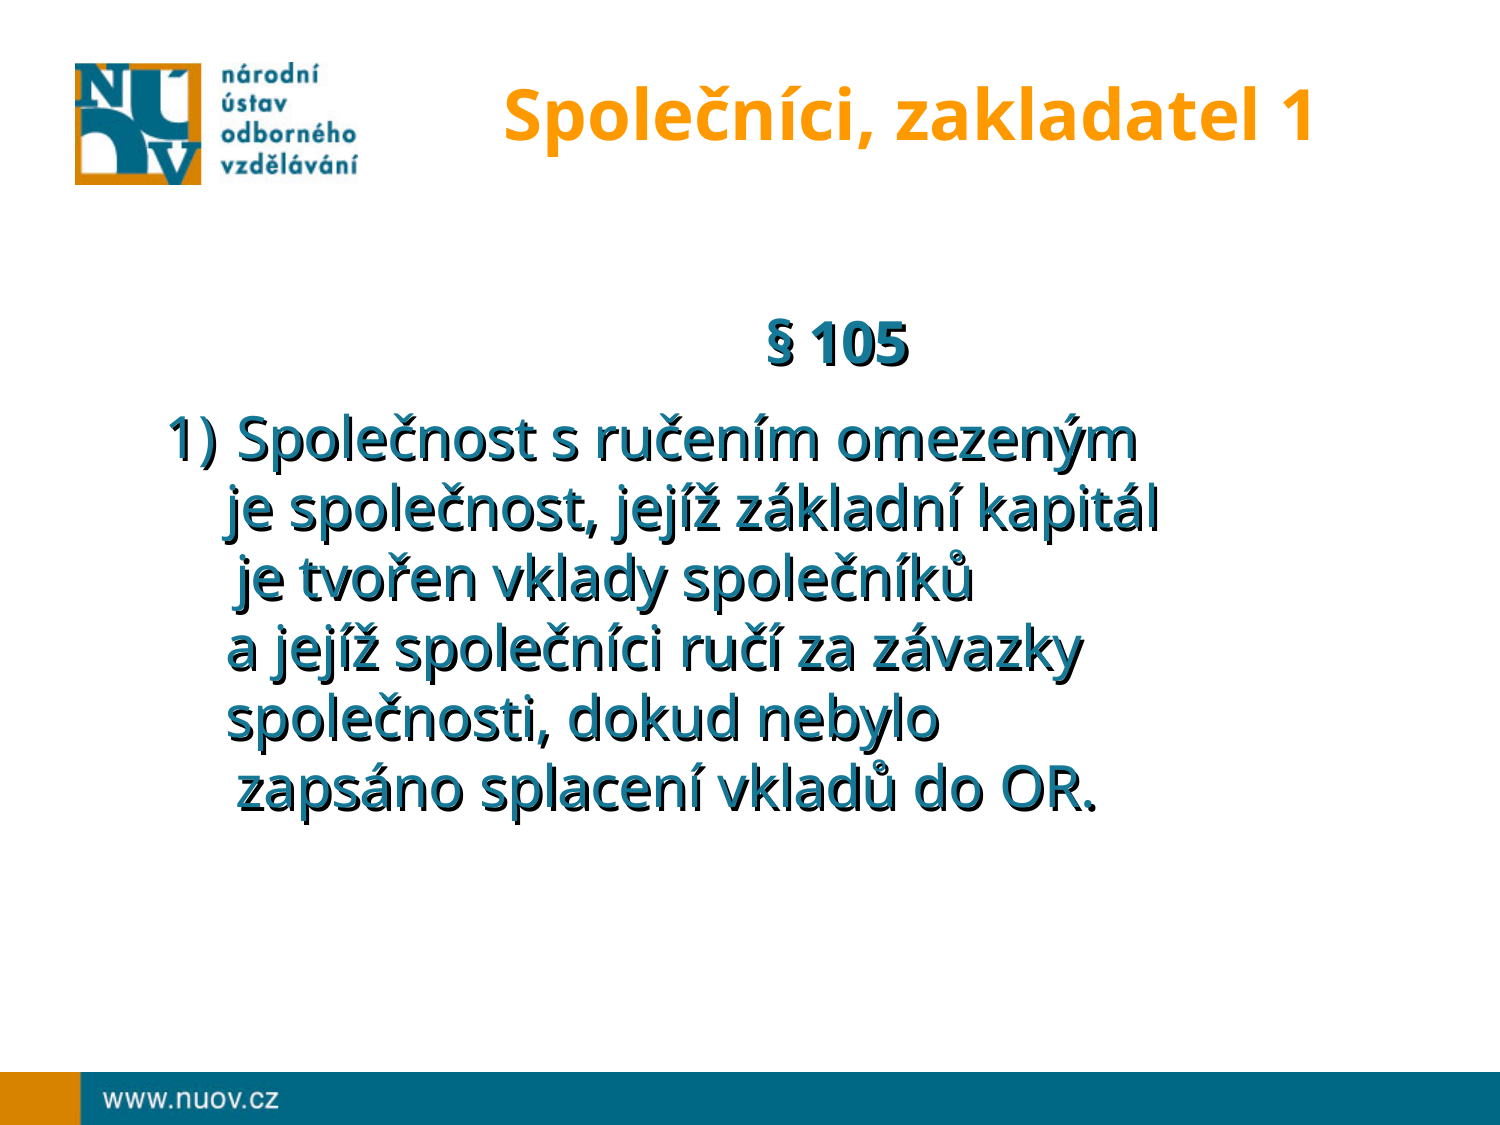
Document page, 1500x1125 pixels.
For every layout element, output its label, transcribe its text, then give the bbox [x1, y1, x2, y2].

text_box [75, 62, 358, 185]
title Společníci, zakladatel 1 [399, 37, 1425, 188]
text_box [0, 1072, 1500, 1125]
text_box § 105 Společnost s ručením omezeným je společnost, jejíž základní kapitál je tvořen vklady společníků a jejíž společníci ručí za závazky společnosti, dokud nebylo zapsáno splacení vkladů do OR. [149, 297, 1463, 828]
